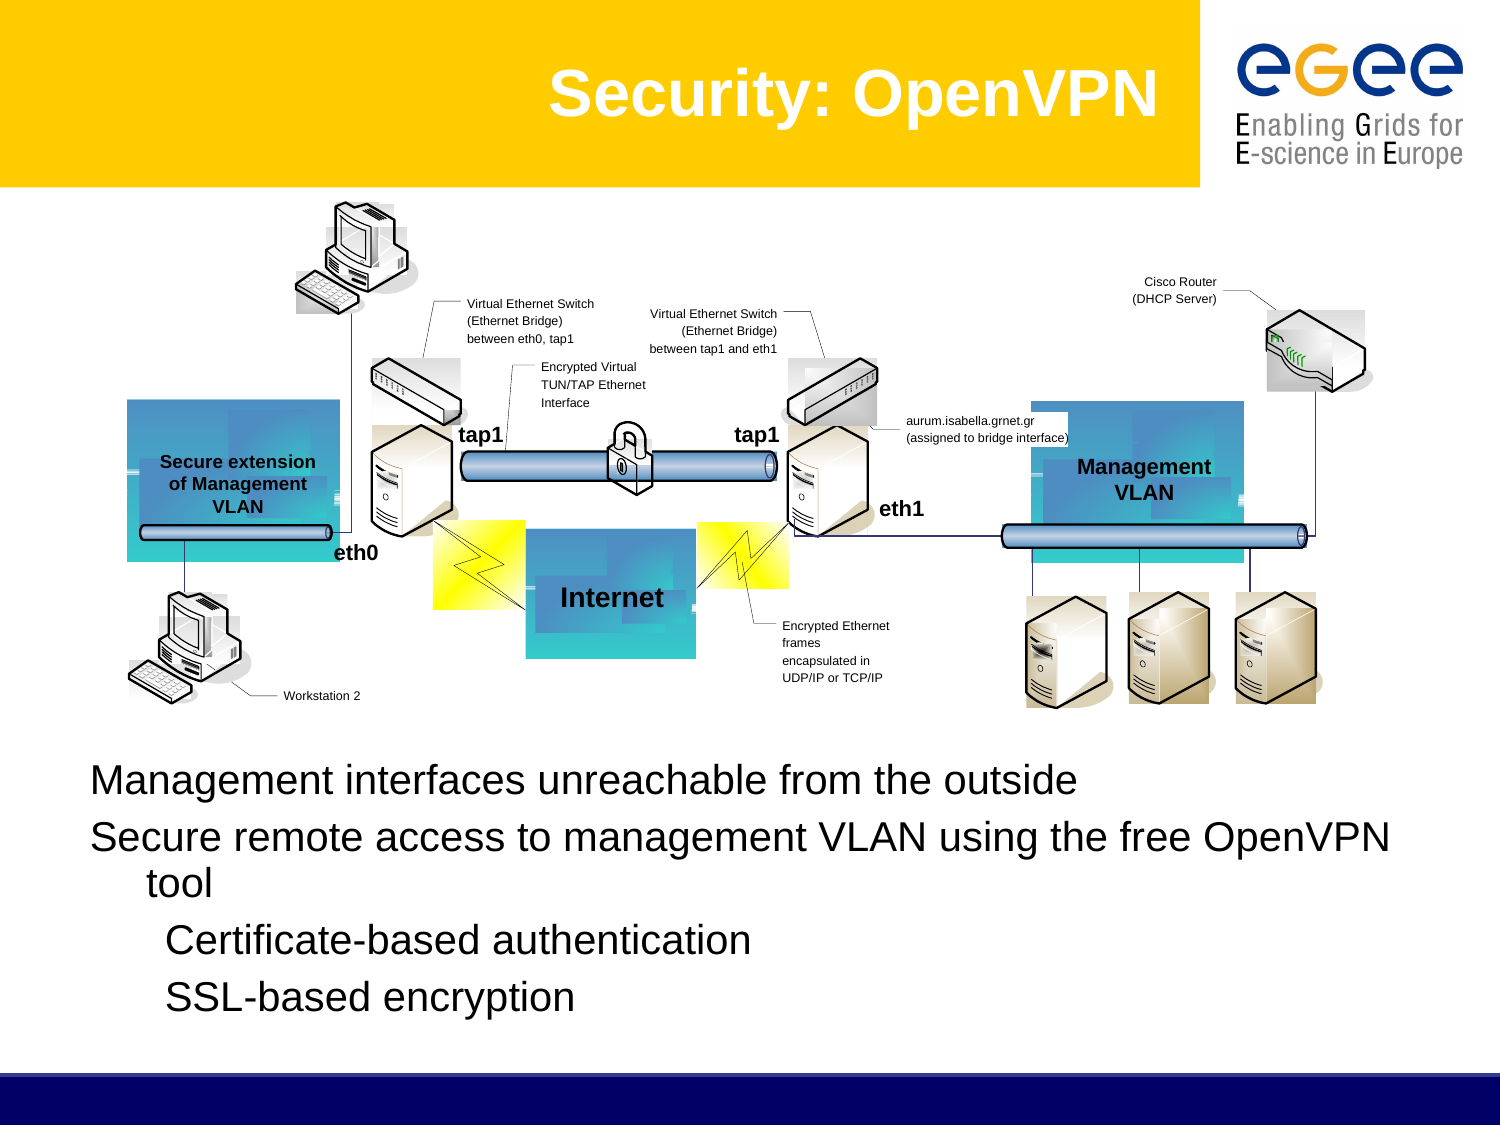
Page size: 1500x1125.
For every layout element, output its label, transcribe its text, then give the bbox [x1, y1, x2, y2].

list Management interfaces unreachable from the outside Secure remote access to management VLAN using the free OpenVPN tool Certificate-based authentication SSL-based encryption [75, 749, 1426, 1109]
title Security: OpenVPN [12, 37, 1175, 150]
chart [125, 199, 1375, 711]
picture [1237, 24, 1463, 169]
